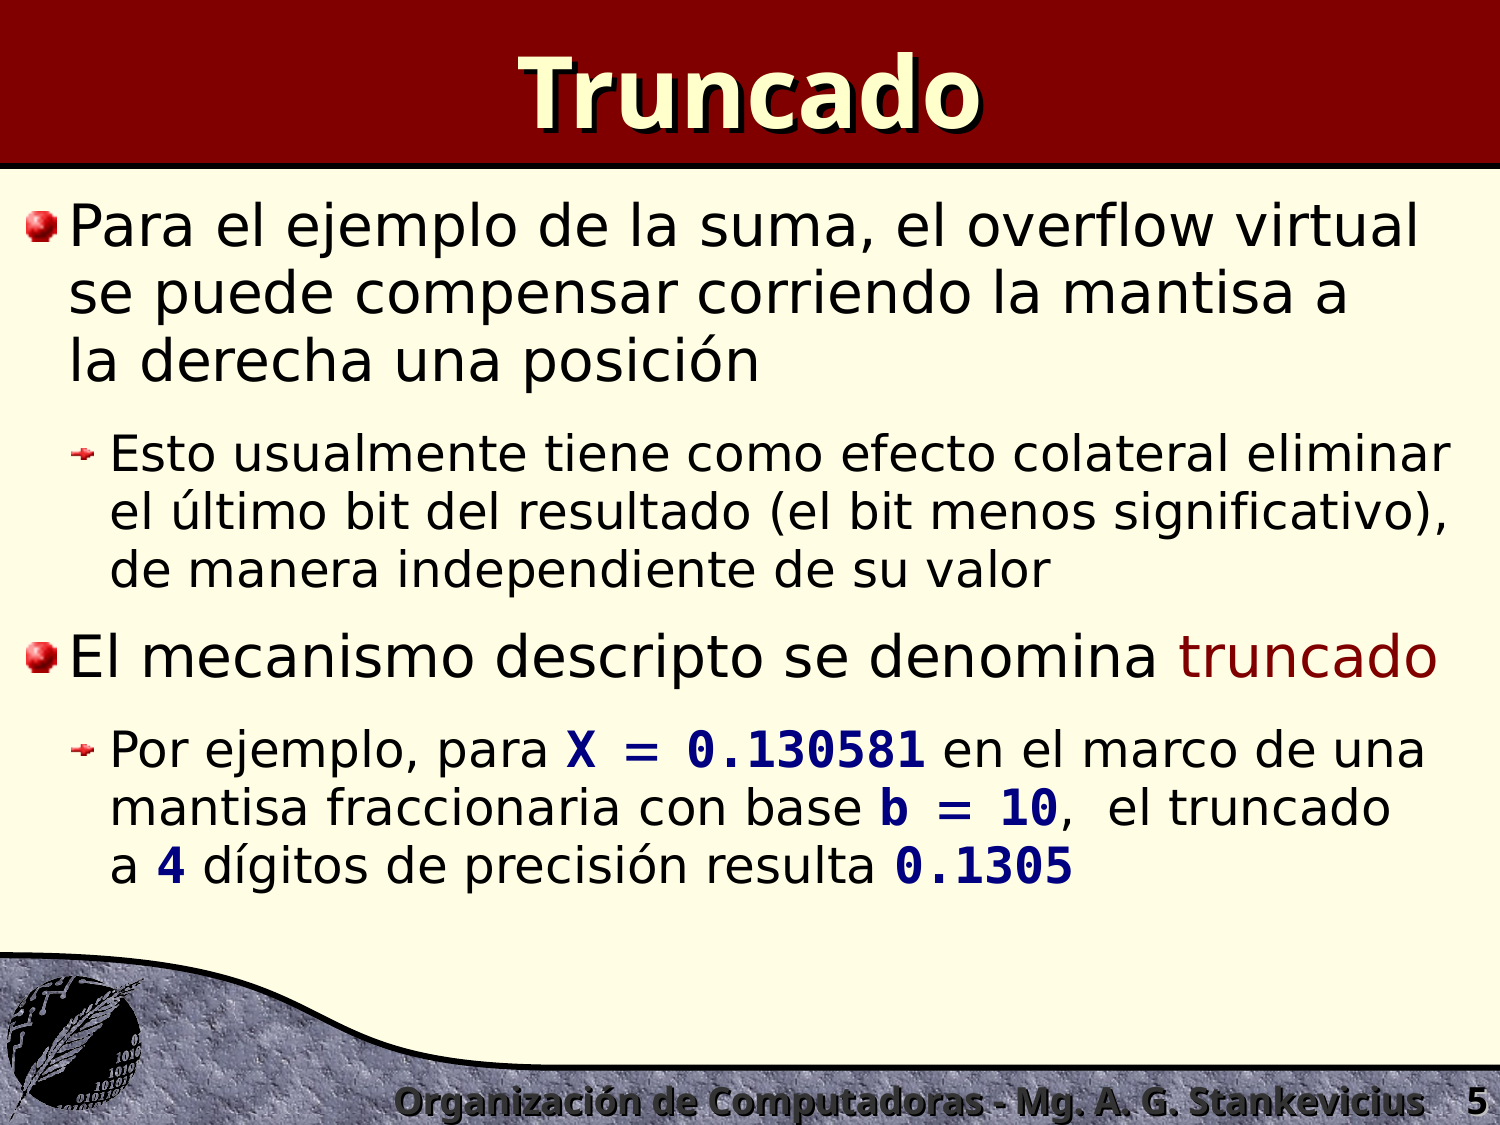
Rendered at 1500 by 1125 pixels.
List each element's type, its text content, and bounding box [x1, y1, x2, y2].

picture [448, 1100, 455, 1110]
picture [0, 959, 1500, 1125]
picture [1058, 1100, 1065, 1110]
picture [802, 1100, 806, 1110]
list Para el ejemplo de la suma, el overflow virtual se puede compensar corriendo la mantisa a la derecha una posición Esto usualmente tiene como efecto colateral eliminar el último bit del resultado (el bit menos significativo), de manera independiente de su valor El mecanismo descripto se denomina truncado Por ejemplo, para X = 0.130581 en el marco de una mantisa fraccionaria con base b = 10, el truncado a 4 dígitos de precisión resulta 0.1305 [11, 192, 1486, 935]
title Truncado [15, 5, 1485, 160]
